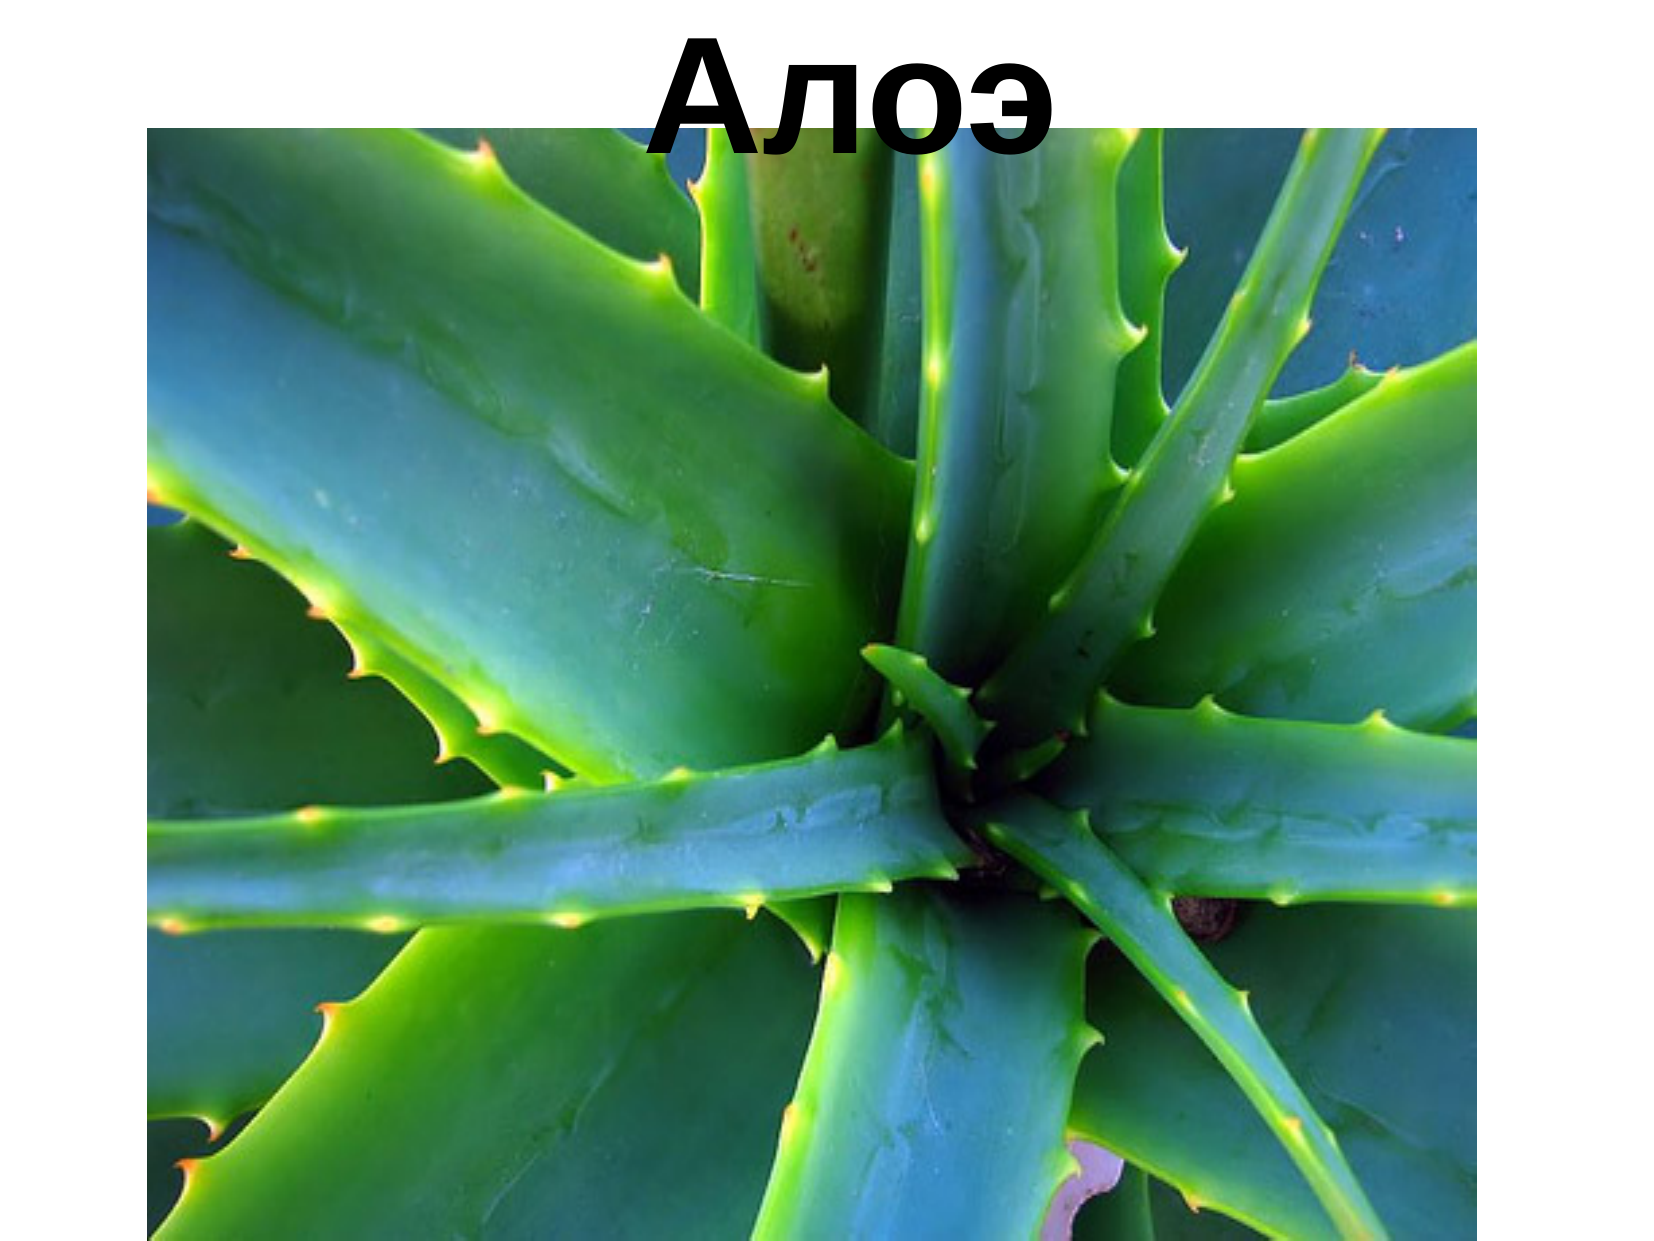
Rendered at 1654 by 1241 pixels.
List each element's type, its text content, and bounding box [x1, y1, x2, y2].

picture [147, 193, 1477, 1241]
title Алоэ [106, 0, 1595, 193]
